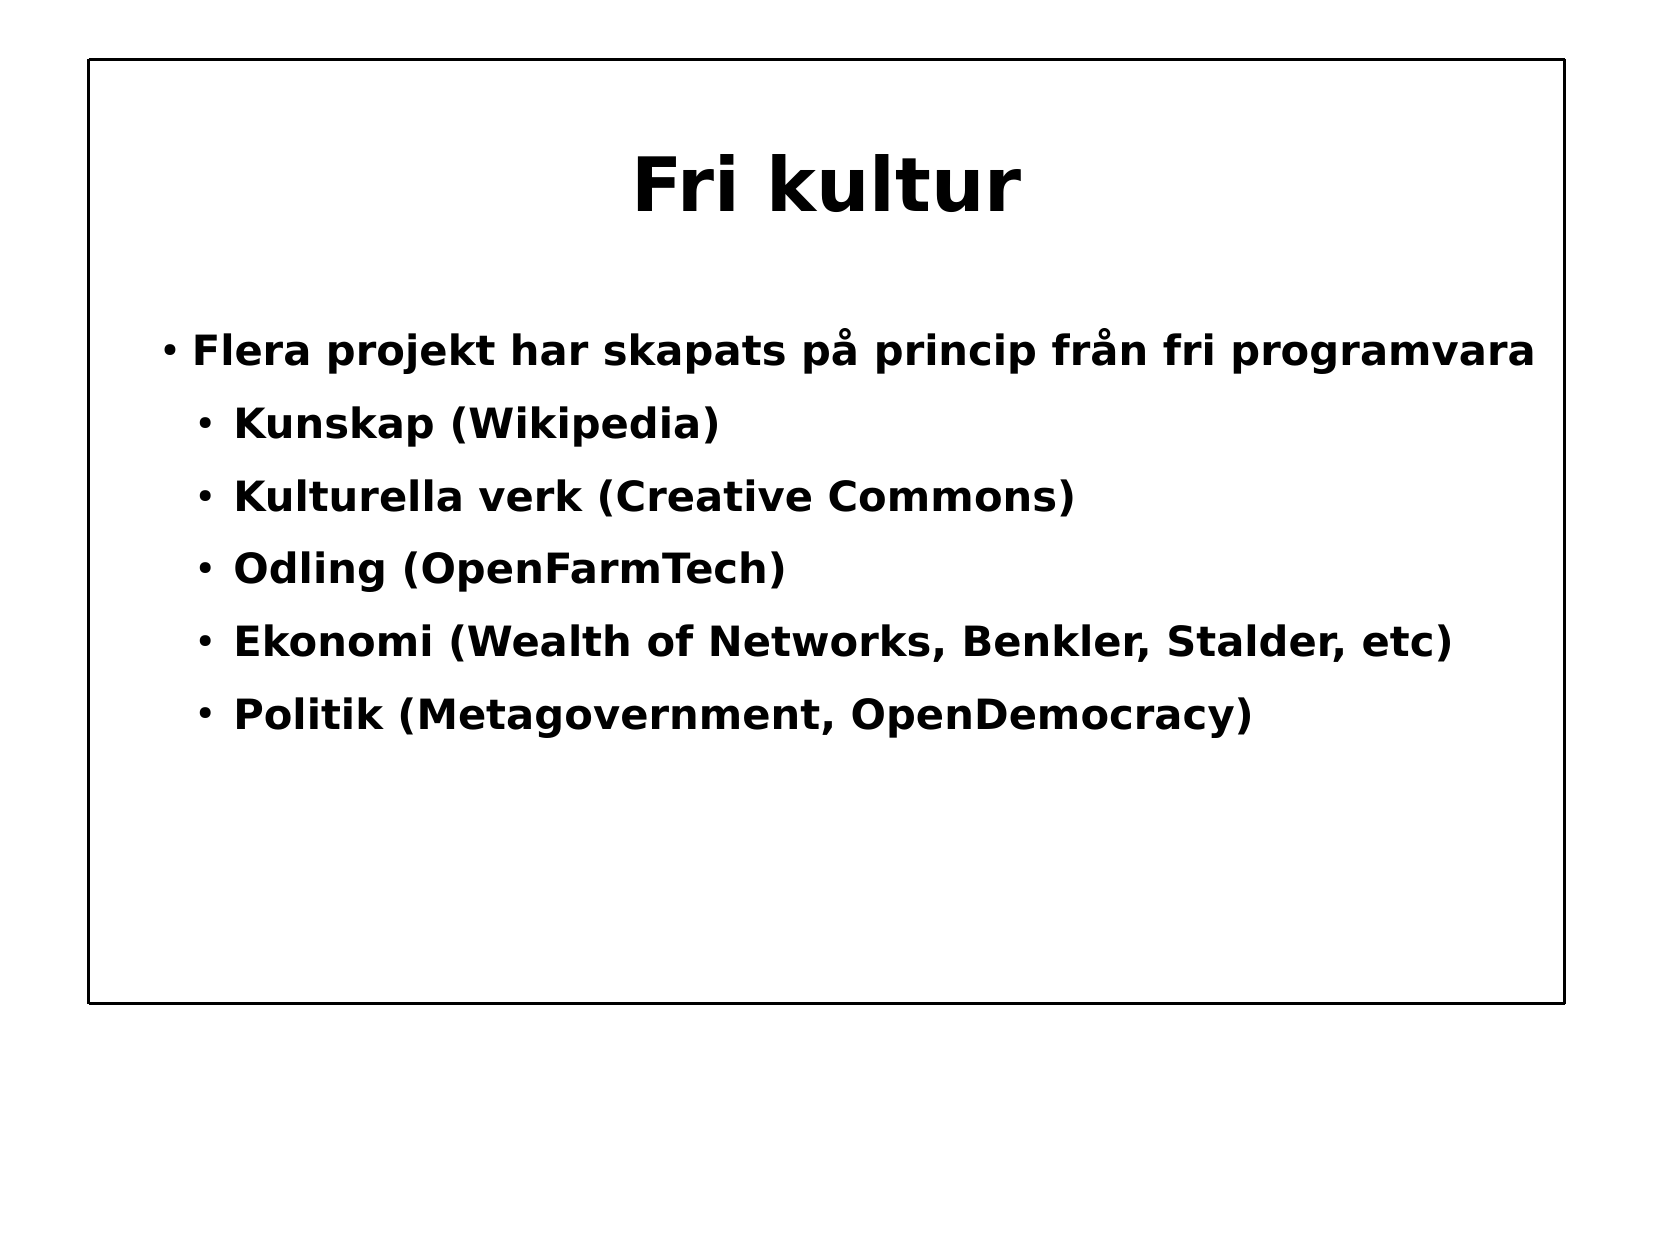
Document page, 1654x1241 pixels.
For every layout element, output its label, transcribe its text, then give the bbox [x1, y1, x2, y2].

text_box Fri kultur [616, 134, 1038, 237]
text_box [88, 59, 1565, 1004]
text_box Flera projekt har skapats på princip från fri programvara Kunskap (Wikipedia) Kulturella verk (Creative Commons) Odling (OpenFarmTech) Ekonomi (Wealth of Networks, Benkler, Stalder, etc) Politik (Metagovernment, OpenDemocracy) [147, 295, 1565, 723]
